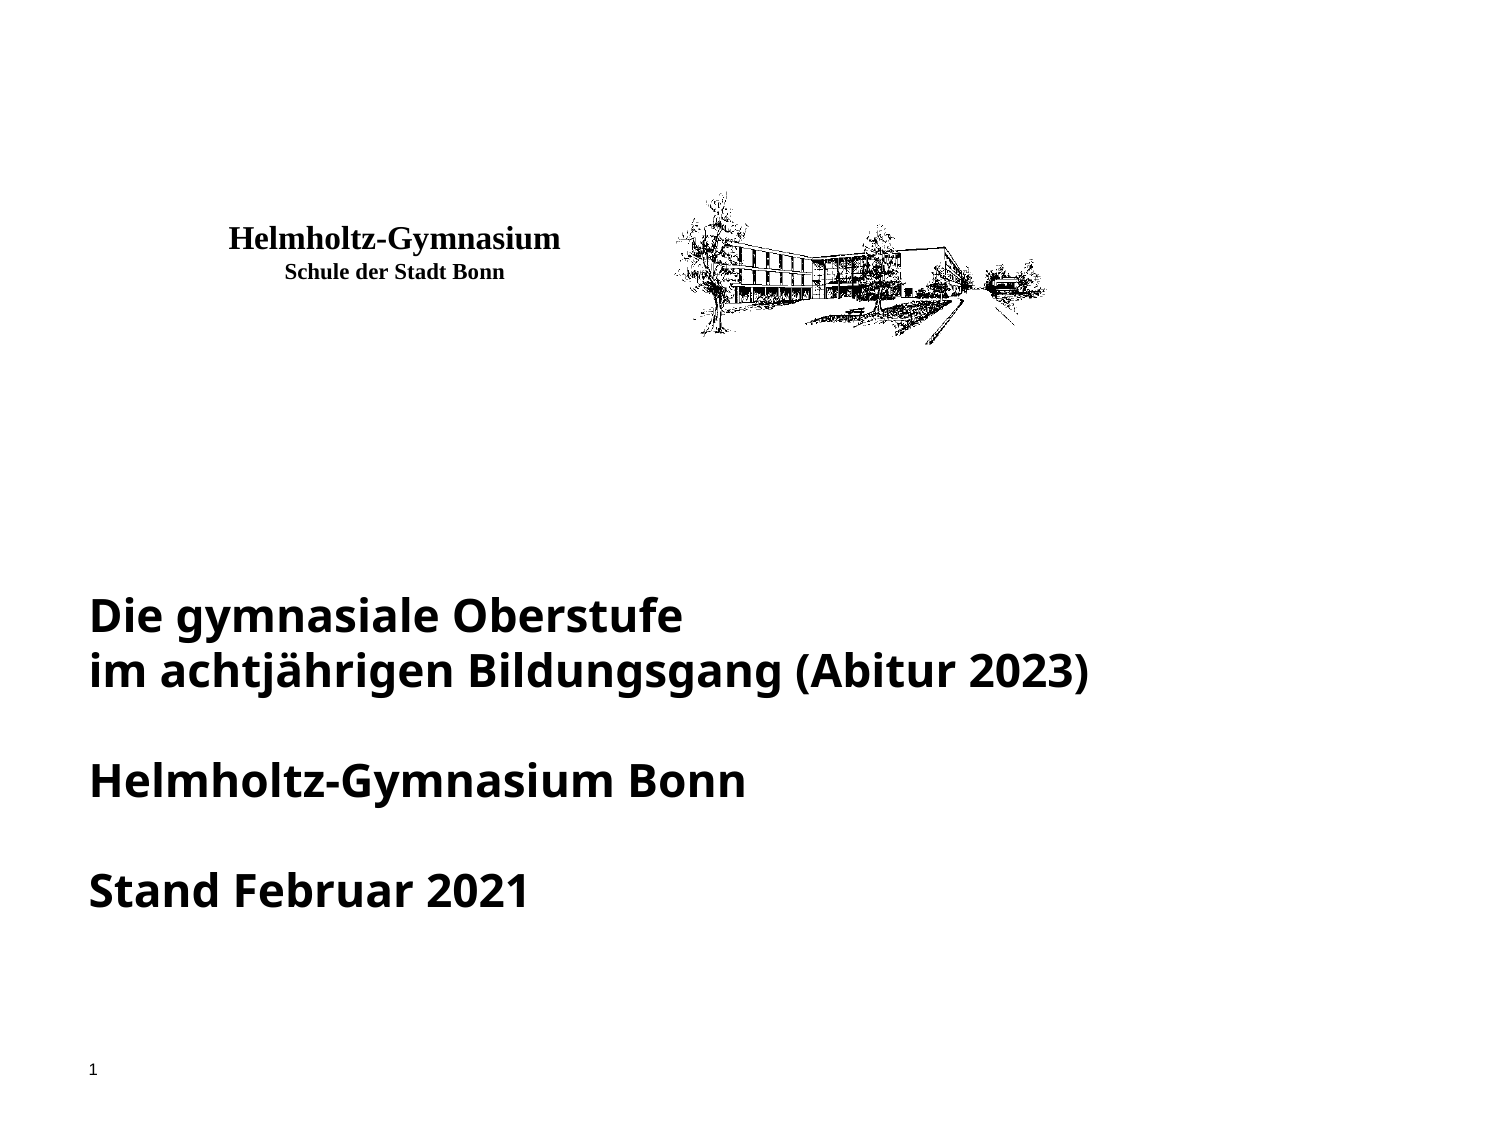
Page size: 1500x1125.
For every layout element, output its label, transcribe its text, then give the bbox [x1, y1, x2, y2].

table_header [586, 159, 1069, 389]
text_box Die gymnasiale Oberstufe im achtjährigen Bildungsgang (Abitur 2023) Helmholtz-Gymnasium Bonn Stand Februar 2021 [88, 586, 1412, 977]
text_box <Foliennummer> [88, 1058, 136, 1115]
table_header Helmholtz-Gymnasium Schule der Stadt Bonn [204, 159, 586, 389]
picture [657, 176, 1053, 347]
